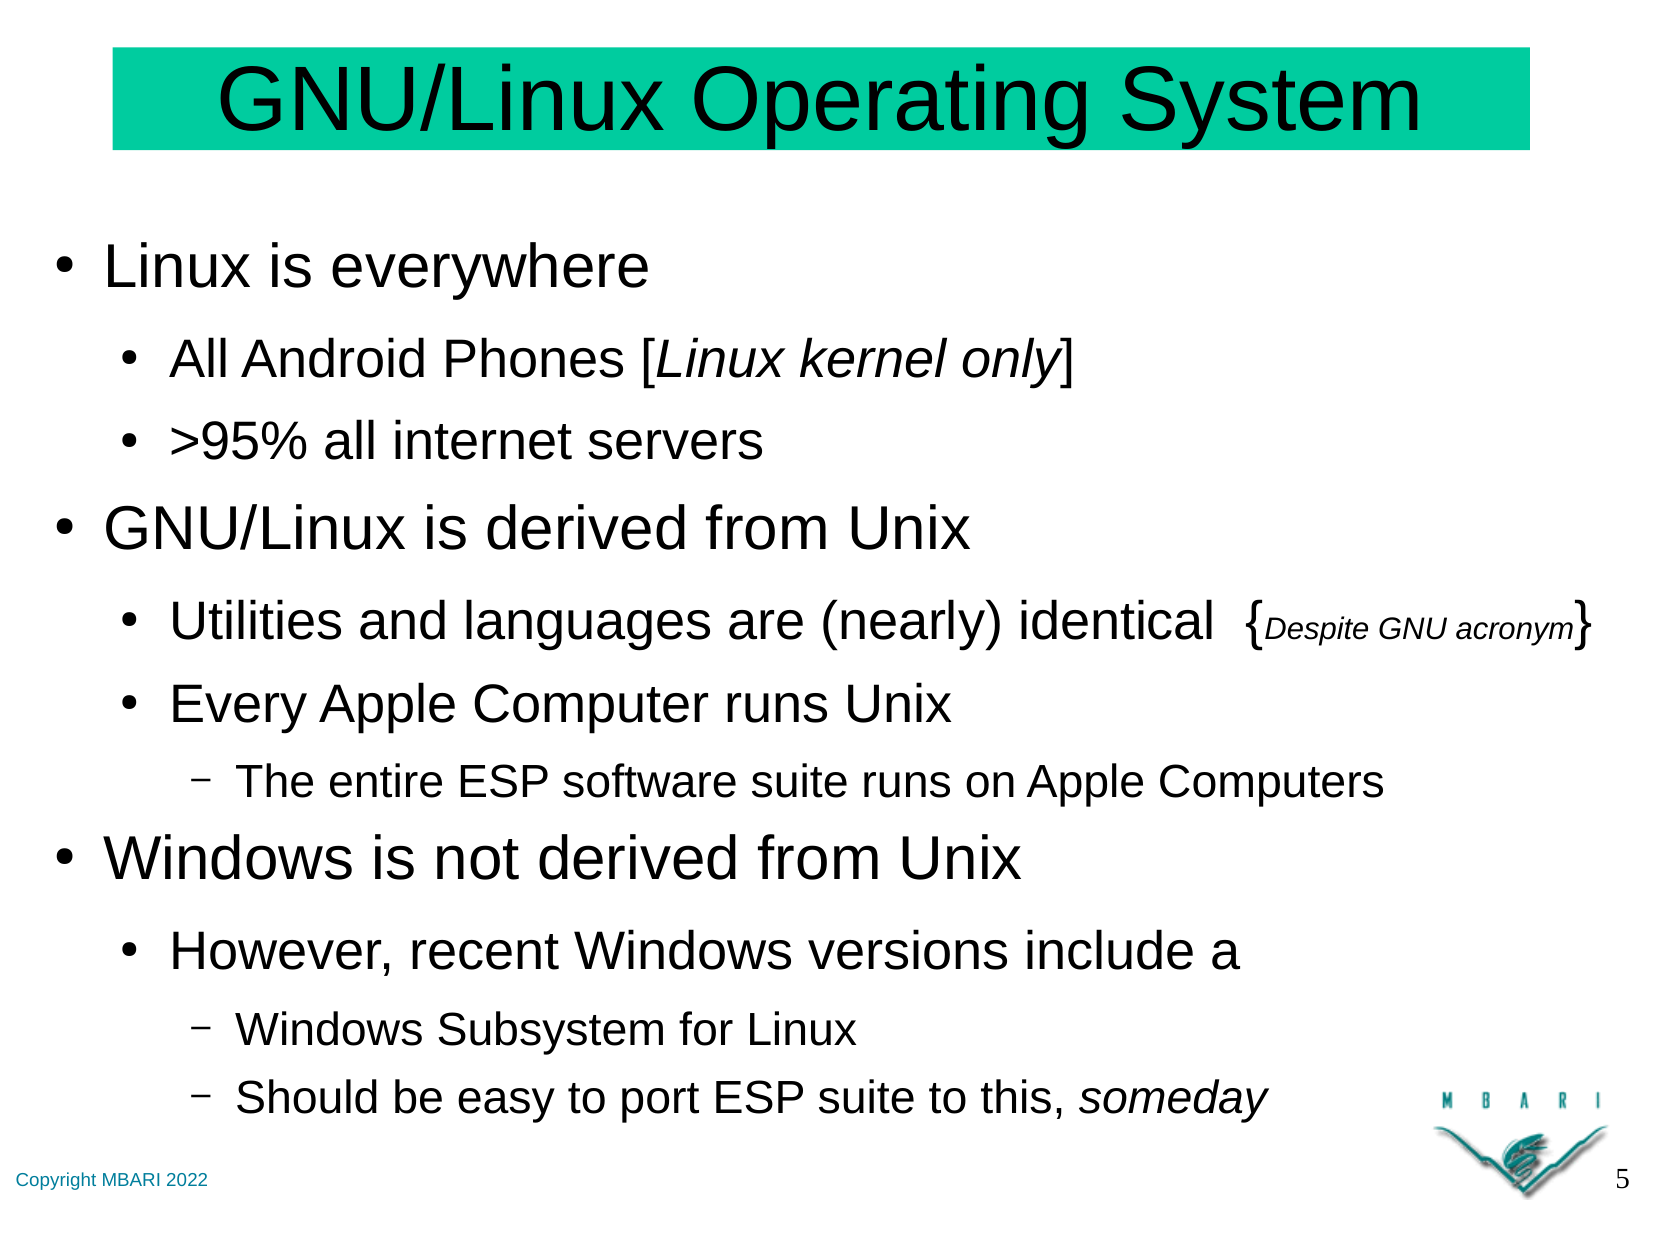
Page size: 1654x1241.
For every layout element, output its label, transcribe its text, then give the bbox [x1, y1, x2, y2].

title GNU/Linux Operating System [112, 47, 1530, 151]
picture [1426, 1126, 1613, 1200]
list Linux is everywhere All Android Phones [Linux kernel only] >95% all internet servers GNU/Linux is derived from Unix Utilities and languages are (nearly) identical {Despite GNU acronym} Every Apple Computer runs Unix The entire ESP software suite runs on Apple Computers Windows is not derived from Unix However, recent Windows versions include a Windows Subsystem for Linux Should be easy to port ESP suite to this, someday [37, 231, 1613, 1126]
